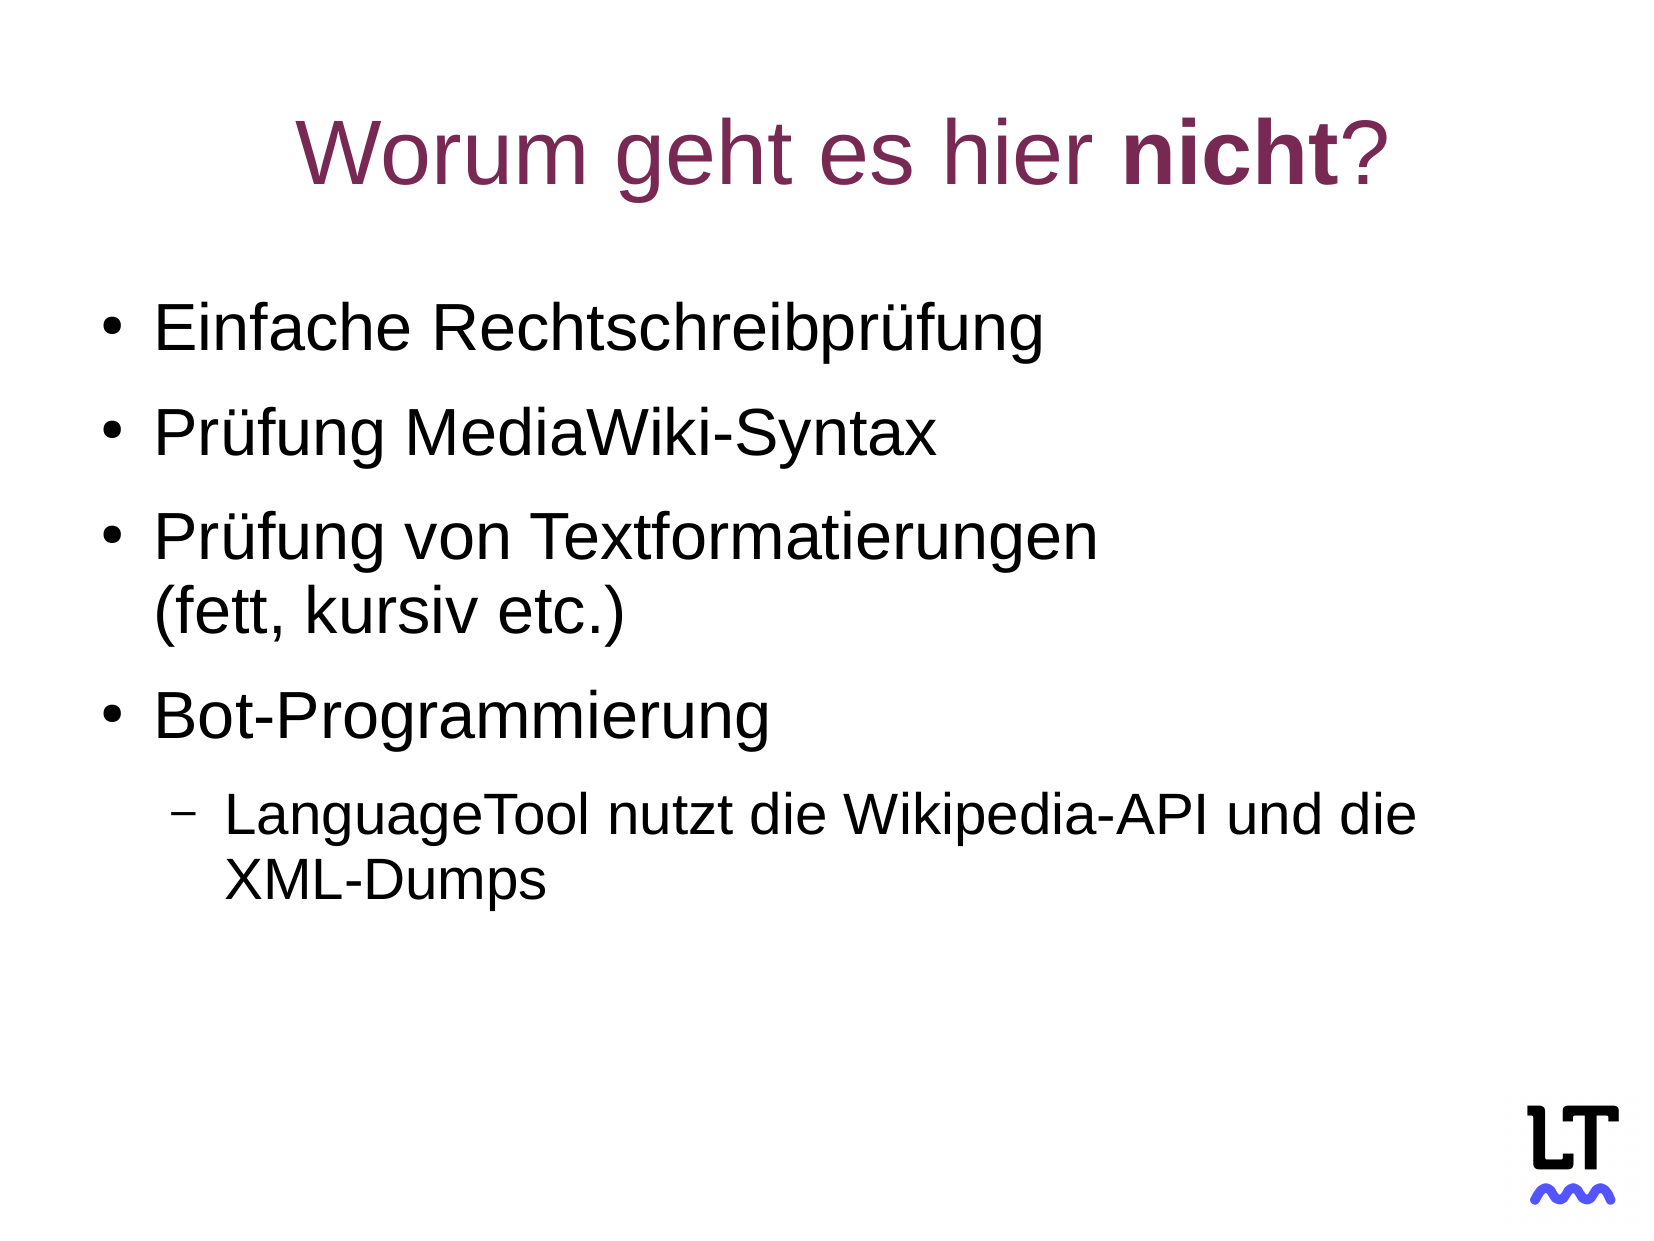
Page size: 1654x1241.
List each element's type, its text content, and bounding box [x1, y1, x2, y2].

list Einfache Rechtschreibprüfung Prüfung MediaWiki-Syntax Prüfung von Textformatierungen (fett, kursiv etc.) Bot-Programmierung LanguageTool nutzt die Wikipedia-API und die XML-Dumps [82, 290, 1538, 1010]
picture [1500, 1086, 1645, 1229]
title Worum geht es hier nicht? [82, 49, 1571, 257]
